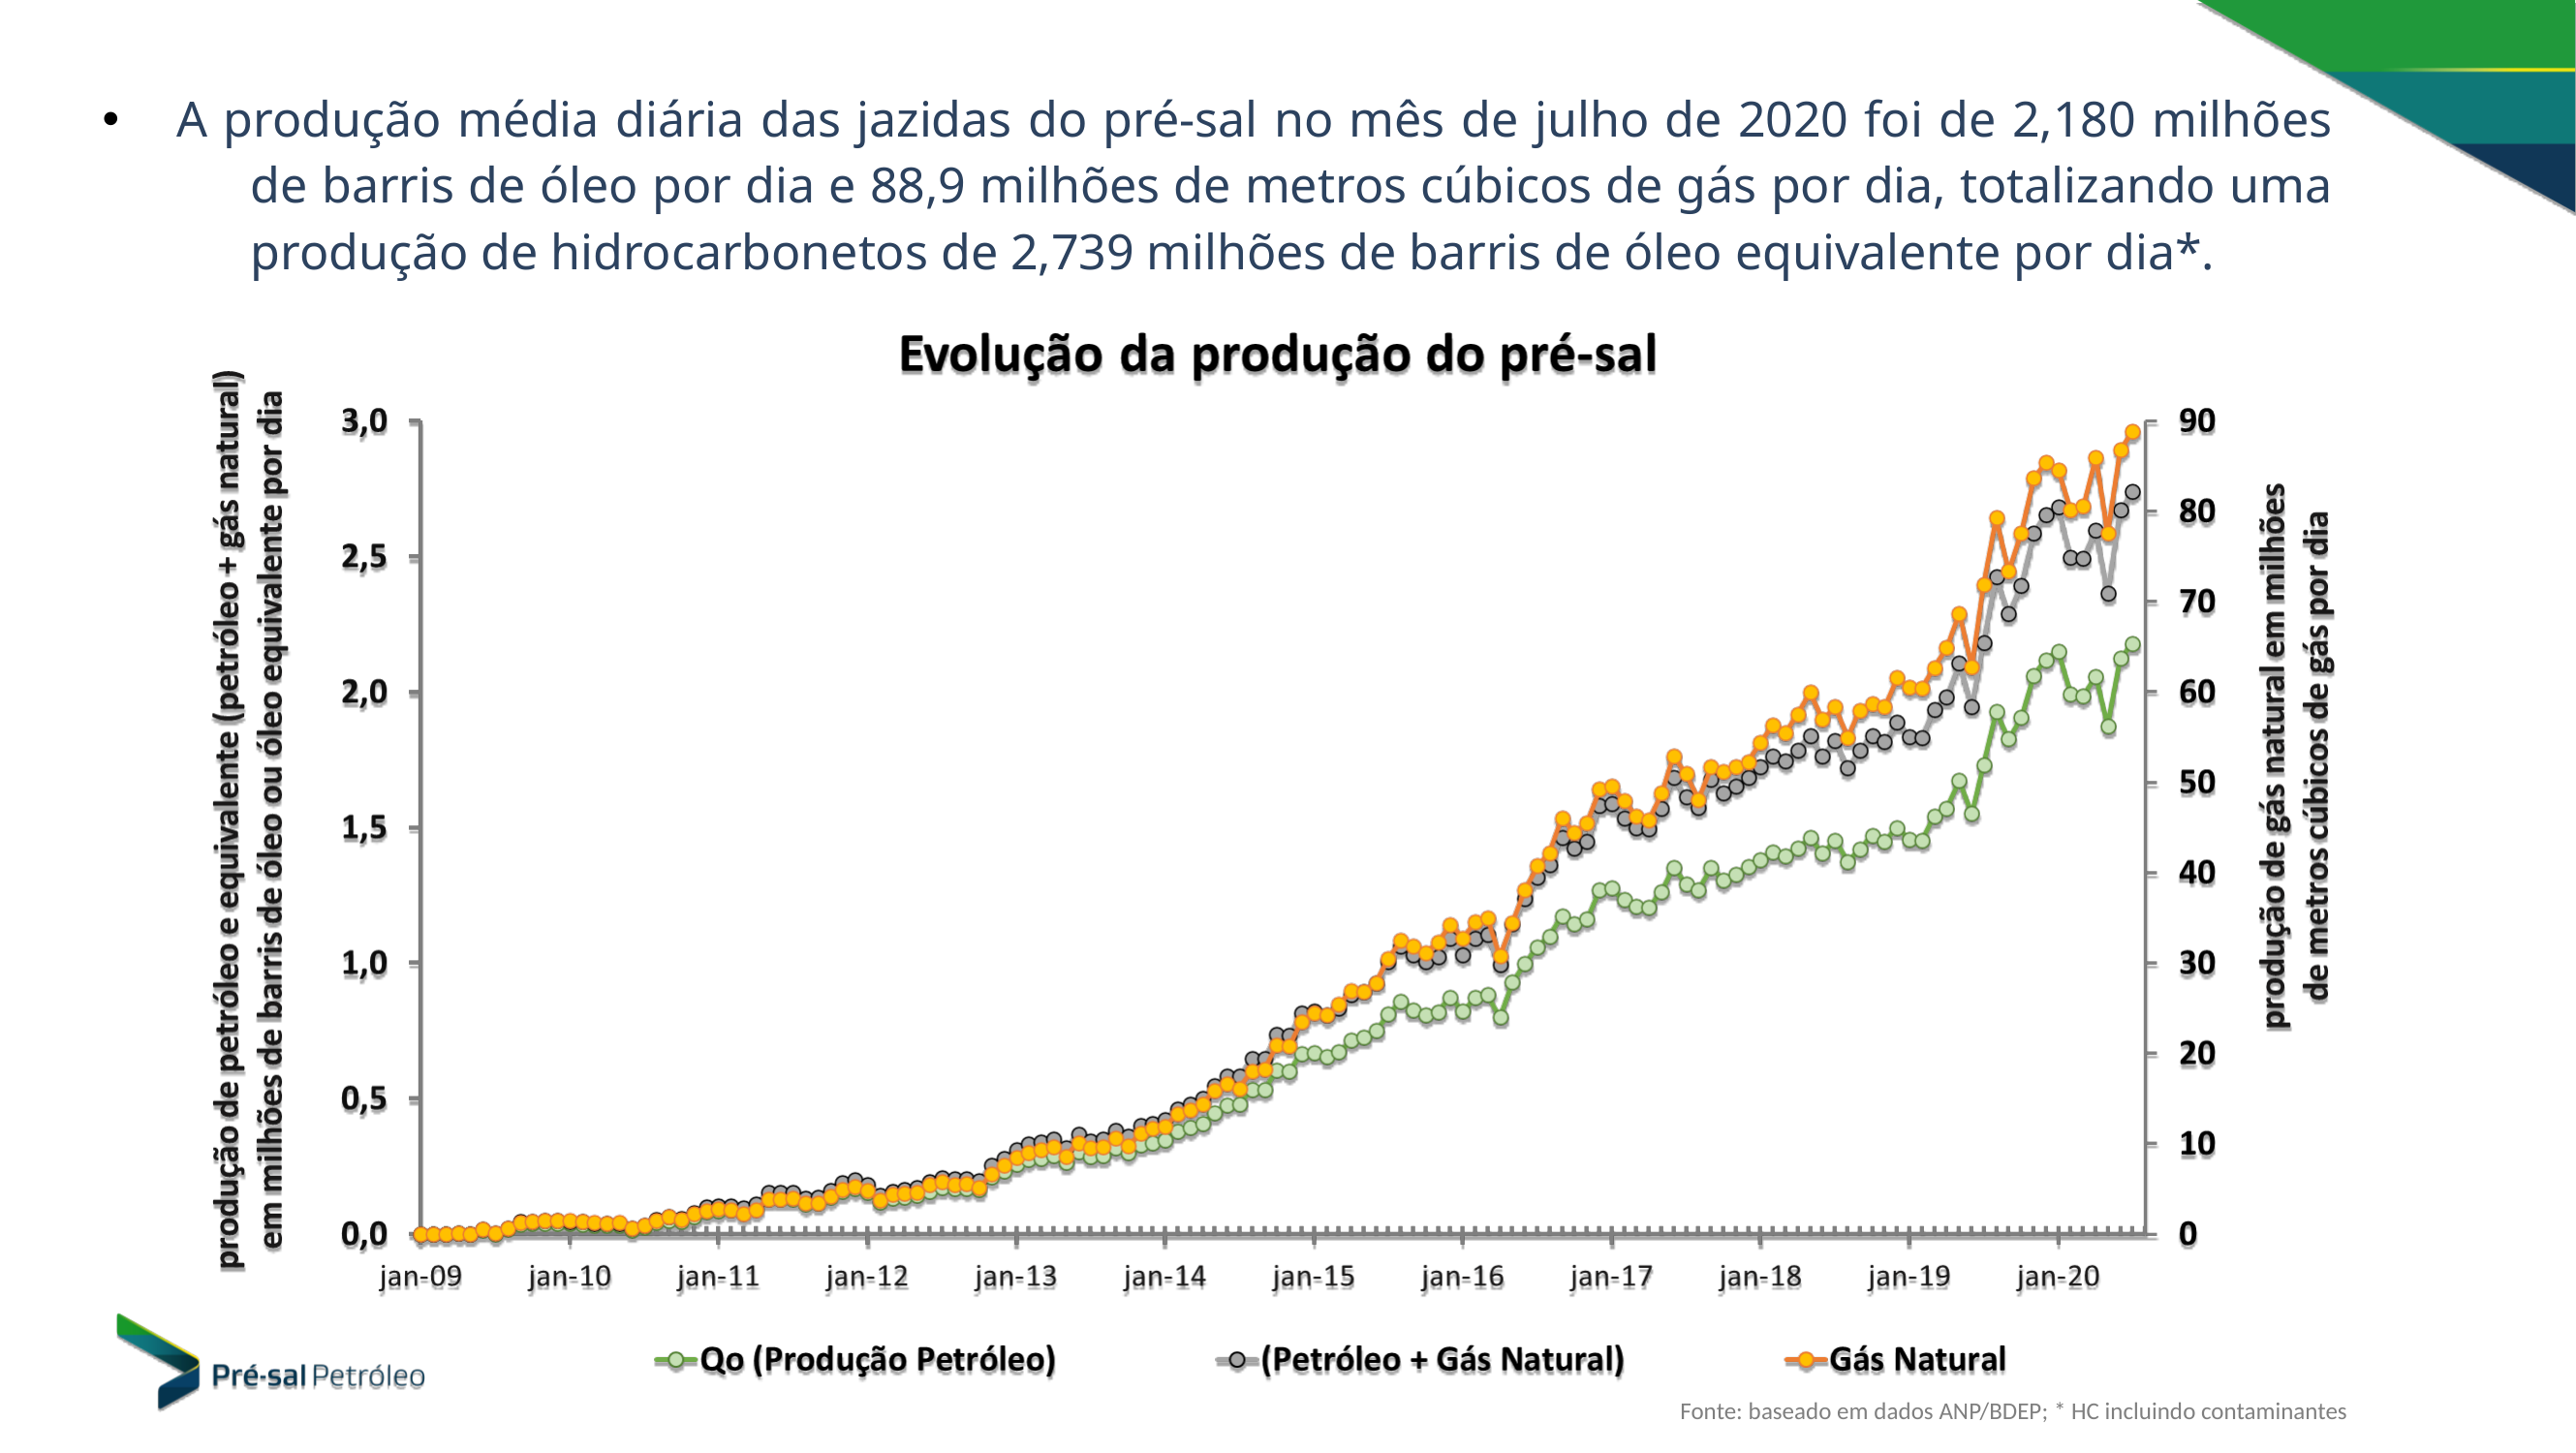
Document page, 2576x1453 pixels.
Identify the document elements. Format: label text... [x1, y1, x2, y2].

text_box Fonte: baseado em dados ANP/BDEP; * HC incluindo contaminantes [1665, 1388, 2374, 1433]
text_box A produção média diária das jazidas do pré-sal no mês de julho de 2020 foi de 2,180 milhões de barris de óleo por dia e 88,9 milhões de metros cúbicos de gás por dia, totalizando uma produção de hidrocarbonetos de 2,739 milhões de barris de óleo equivalente por dia*. [87, 77, 2349, 324]
picture [176, 277, 2362, 1433]
